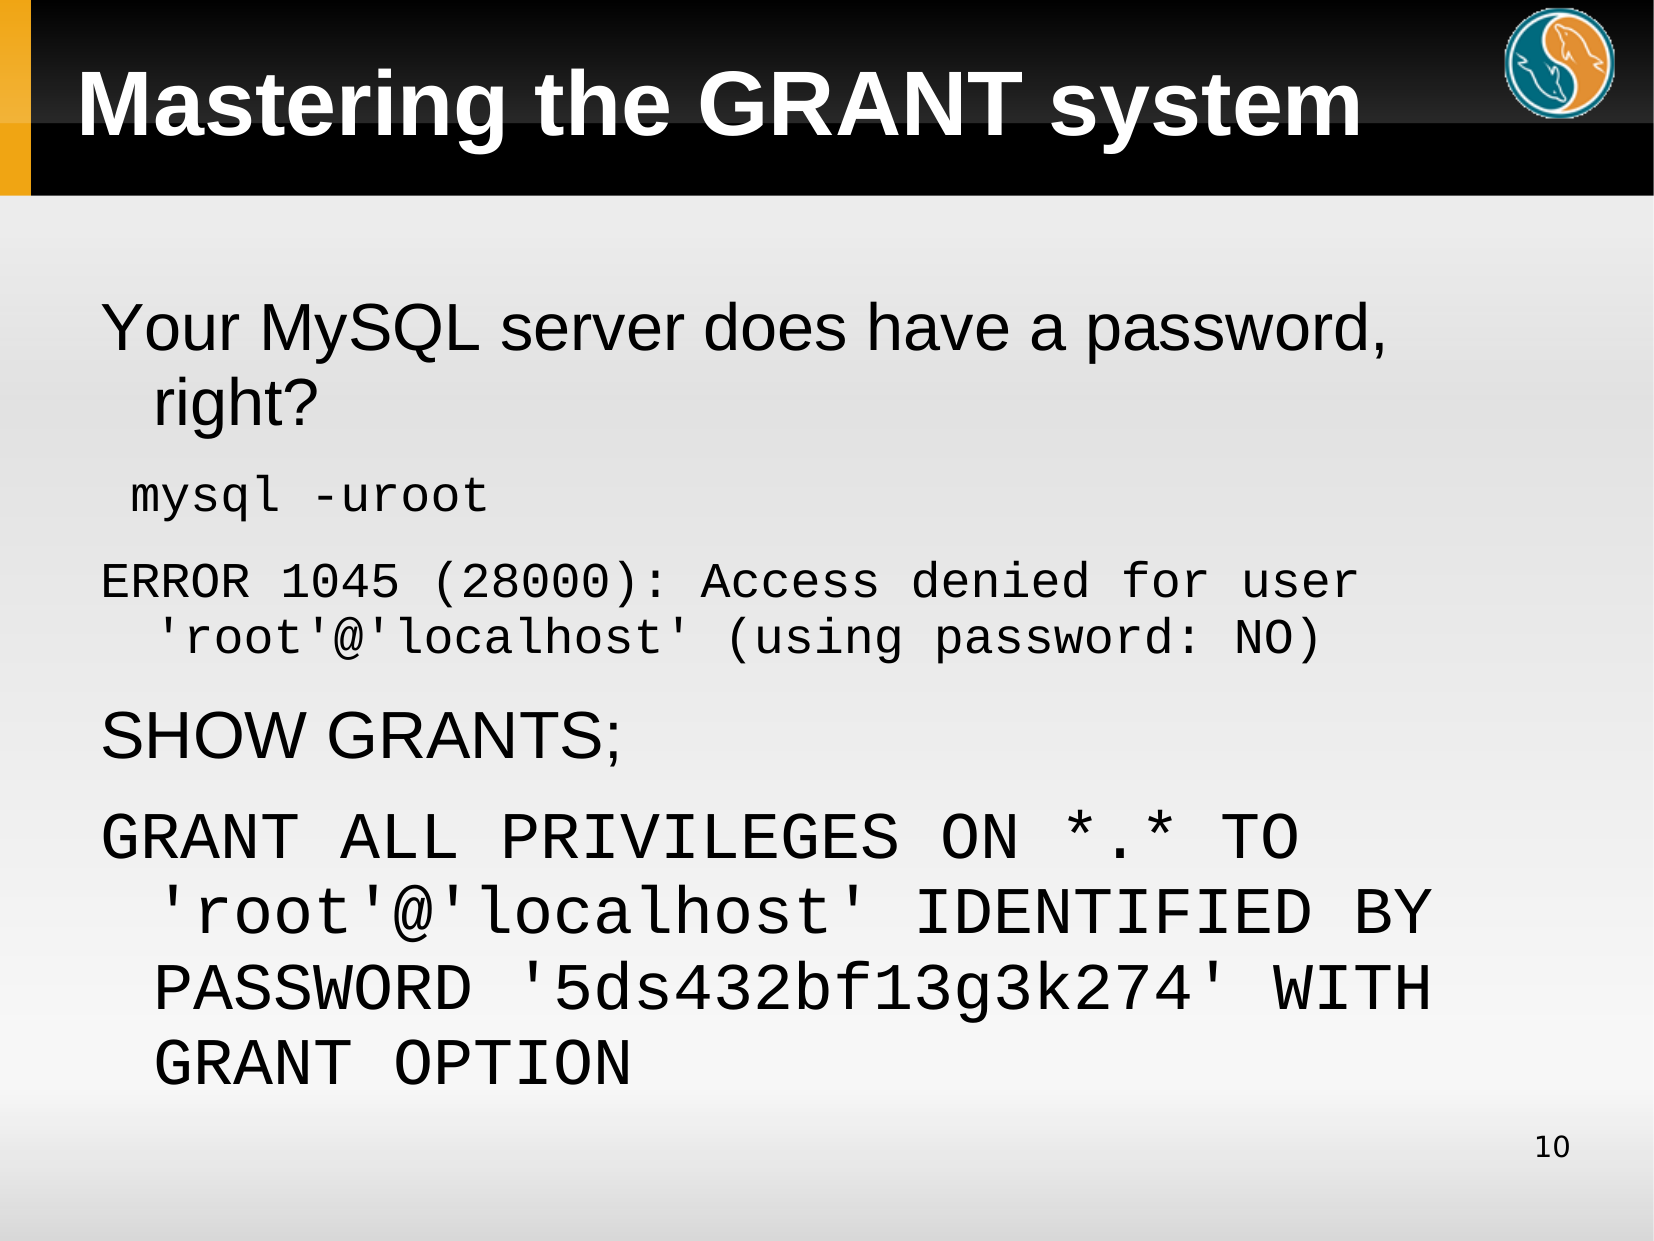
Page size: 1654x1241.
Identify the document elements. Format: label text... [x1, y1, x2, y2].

list Your MySQL server does have a password, right? mysql -uroot ERROR 1045 (28000): Access denied for user 'root'@'localhost' (using password: NO) SHOW GRANTS; GRANT ALL PRIVILEGES ON *.* TO 'root'@'localhost' IDENTIFIED BY PASSWORD '5ds432bf13g3k274' WITH GRANT OPTION [82, 290, 1571, 1105]
picture [0, 0, 1654, 1241]
title Mastering the GRANT system [76, 7, 1565, 200]
